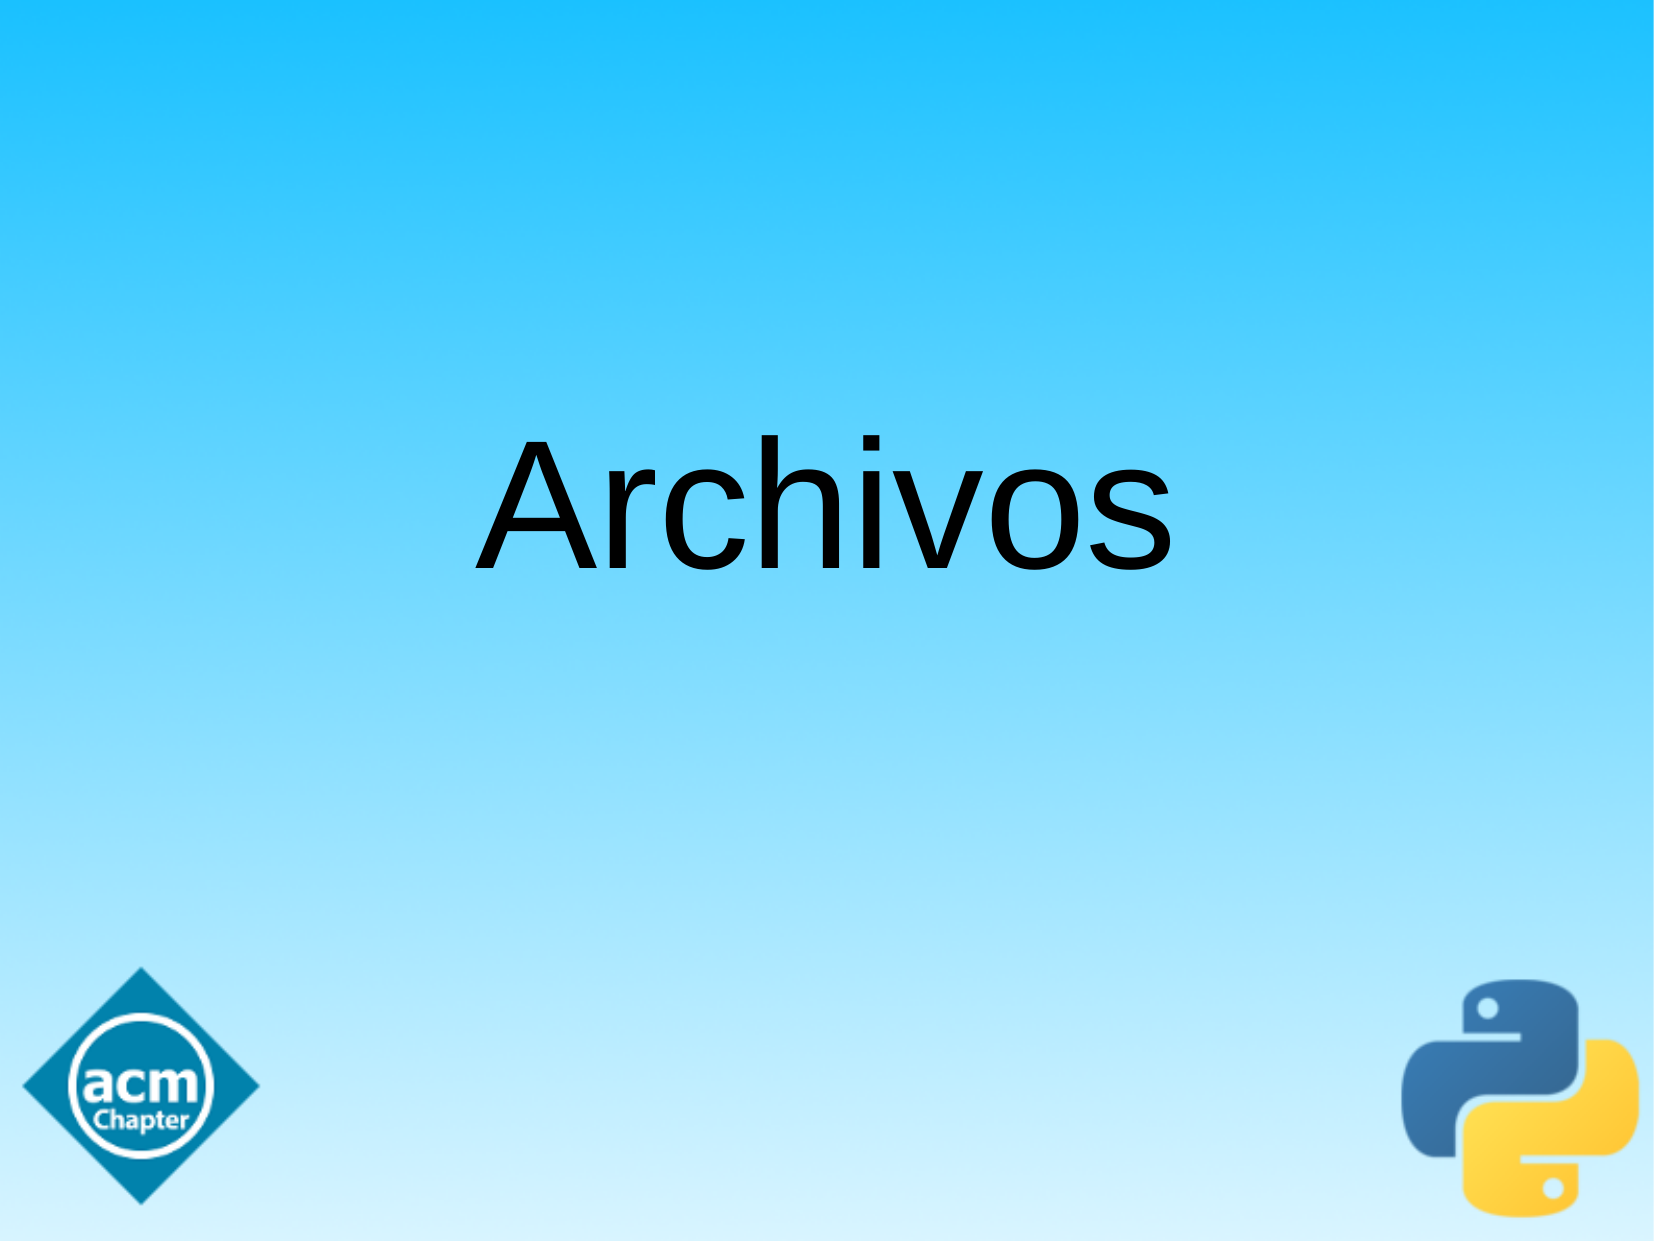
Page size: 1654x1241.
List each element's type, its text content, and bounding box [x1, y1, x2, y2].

picture [0, 0, 1654, 1241]
title Archivos [82, 401, 1571, 609]
